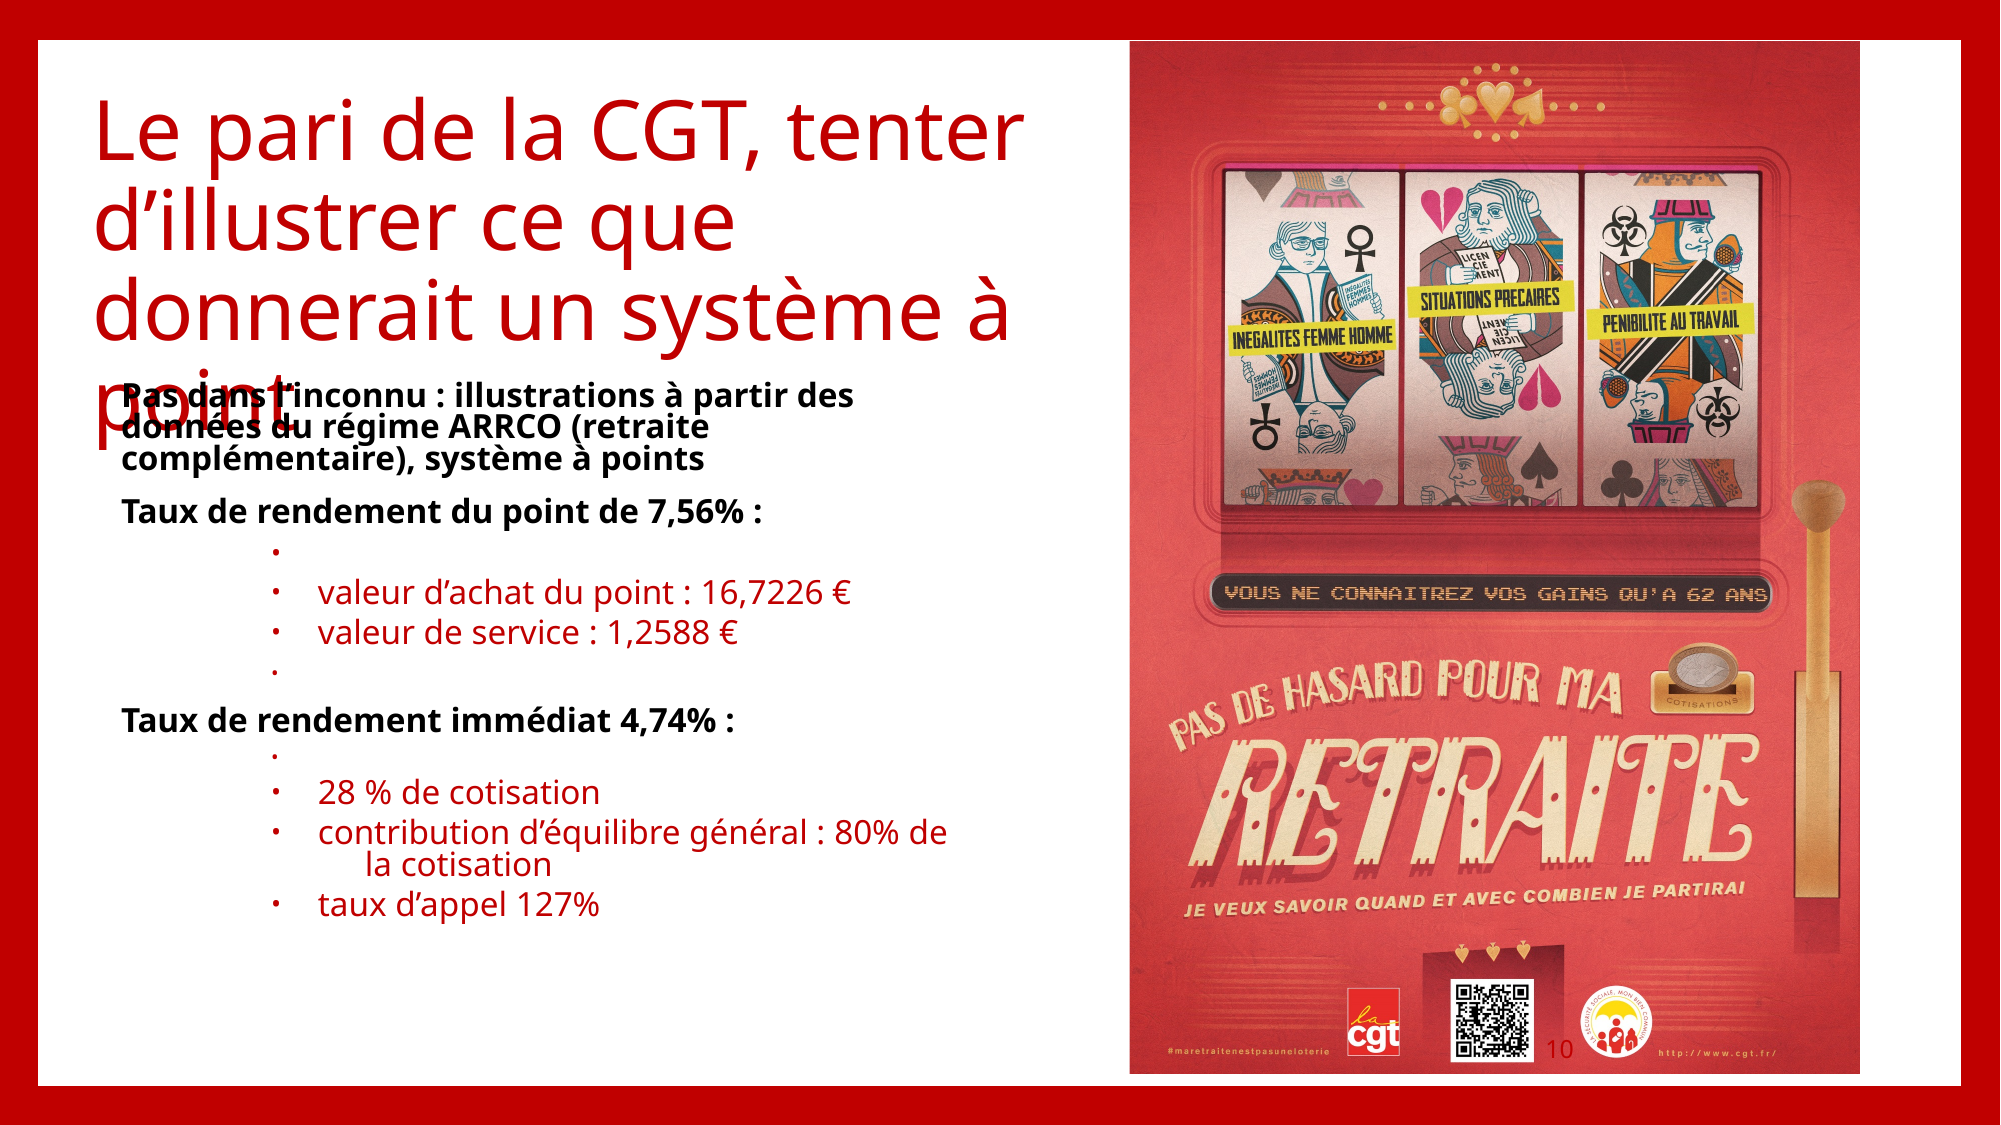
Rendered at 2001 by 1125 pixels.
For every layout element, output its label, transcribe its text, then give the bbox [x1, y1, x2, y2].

picture [1129, 39, 1860, 1074]
list Pas dans l’inconnu : illustrations à partir des données du régime ARRCO (retraite complémentaire), système à points Taux de rendement du point de 7,56% : valeur d’achat du point : 16,7226 € valeur de service : 1,2588 € Taux de rendement immédiat 4,74% : 28 % de cotisation contribution d’équilibre général : 80% de la cotisation taux d’appel 127% [106, 374, 981, 1051]
text_box [1530, 1020, 1811, 1081]
title Le pari de la CGT, tenter d’illustrer ce que donnerait un système à point [77, 81, 1129, 358]
